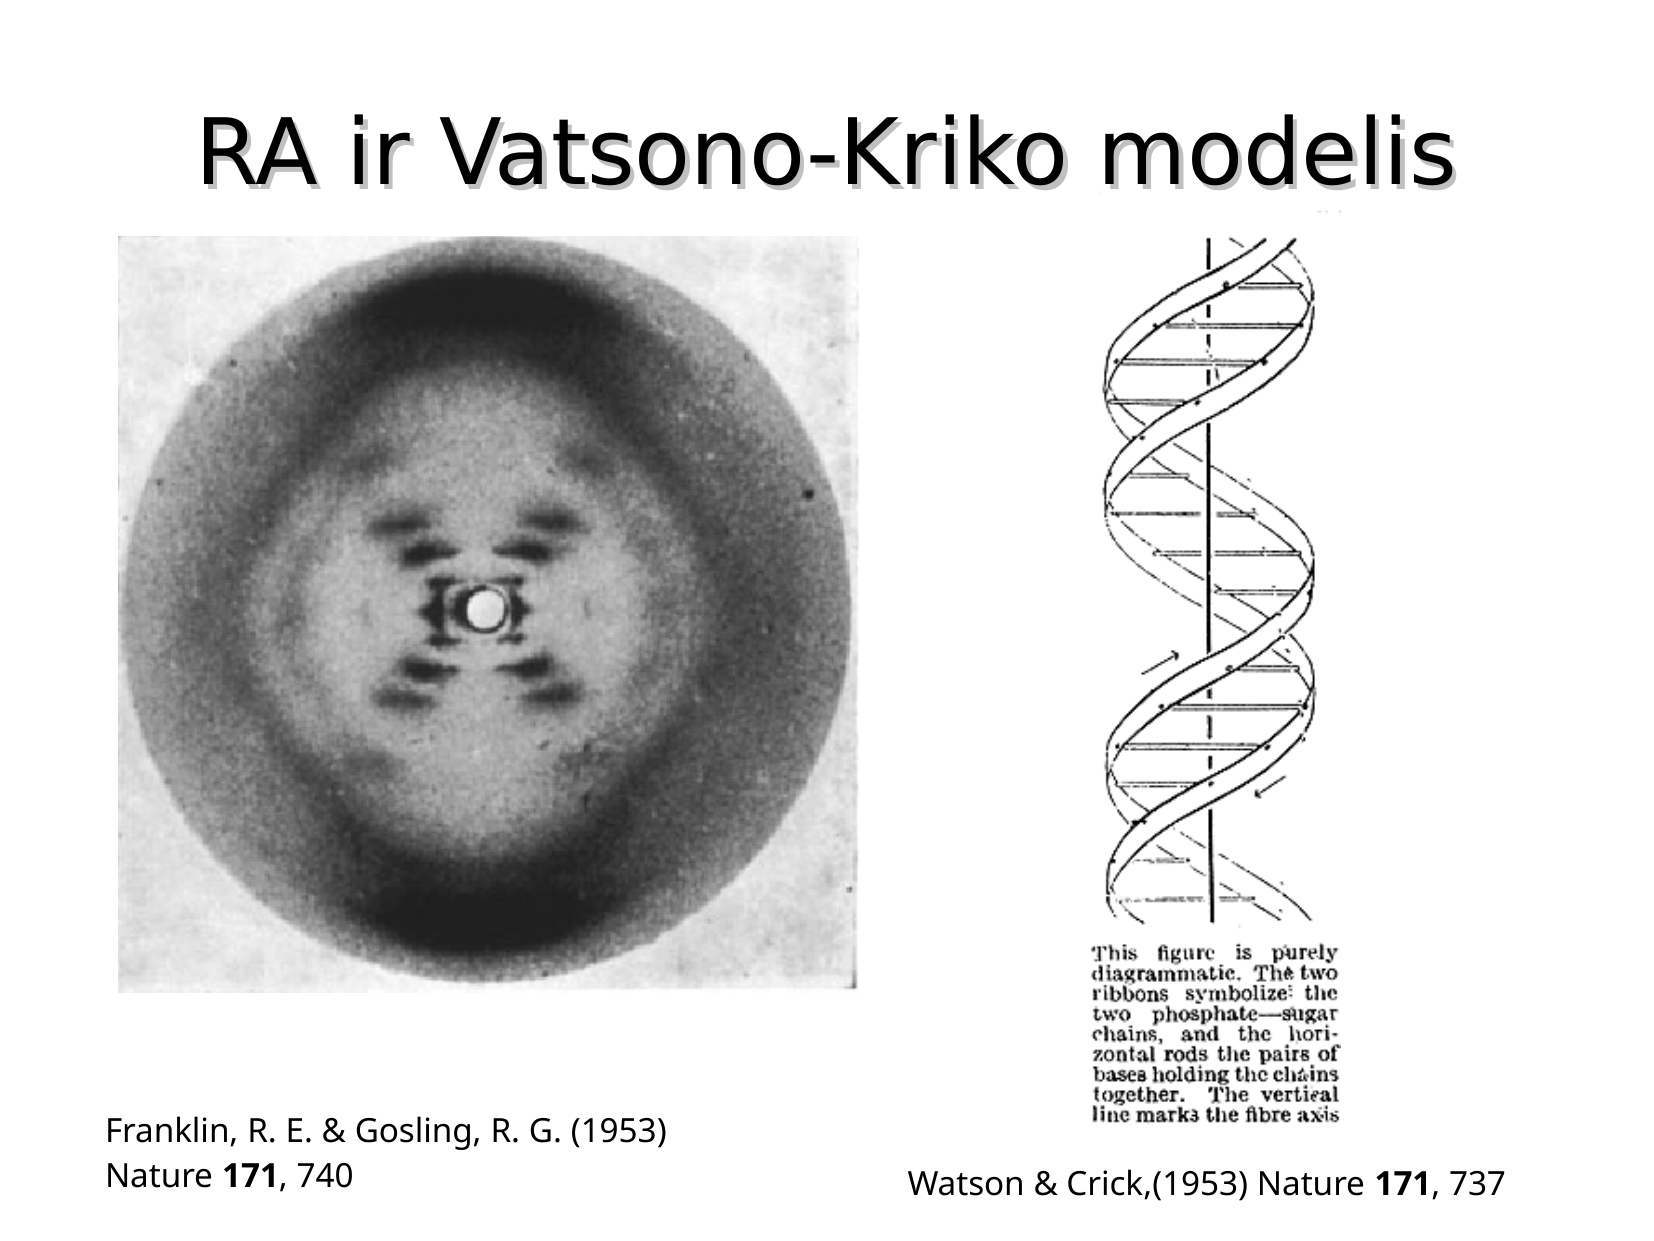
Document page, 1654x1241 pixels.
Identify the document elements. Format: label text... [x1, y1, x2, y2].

title RA ir Vatsono-Kriko modelis [82, 56, 1571, 250]
picture [118, 236, 859, 993]
text_box Watson & Crick,(1953) Nature 171, 737 [892, 1152, 1570, 1211]
text_box Franklin, R. E. & Gosling, R. G. (1953) Nature 171, 740 [90, 1099, 740, 1199]
picture [1062, 250, 1341, 1152]
